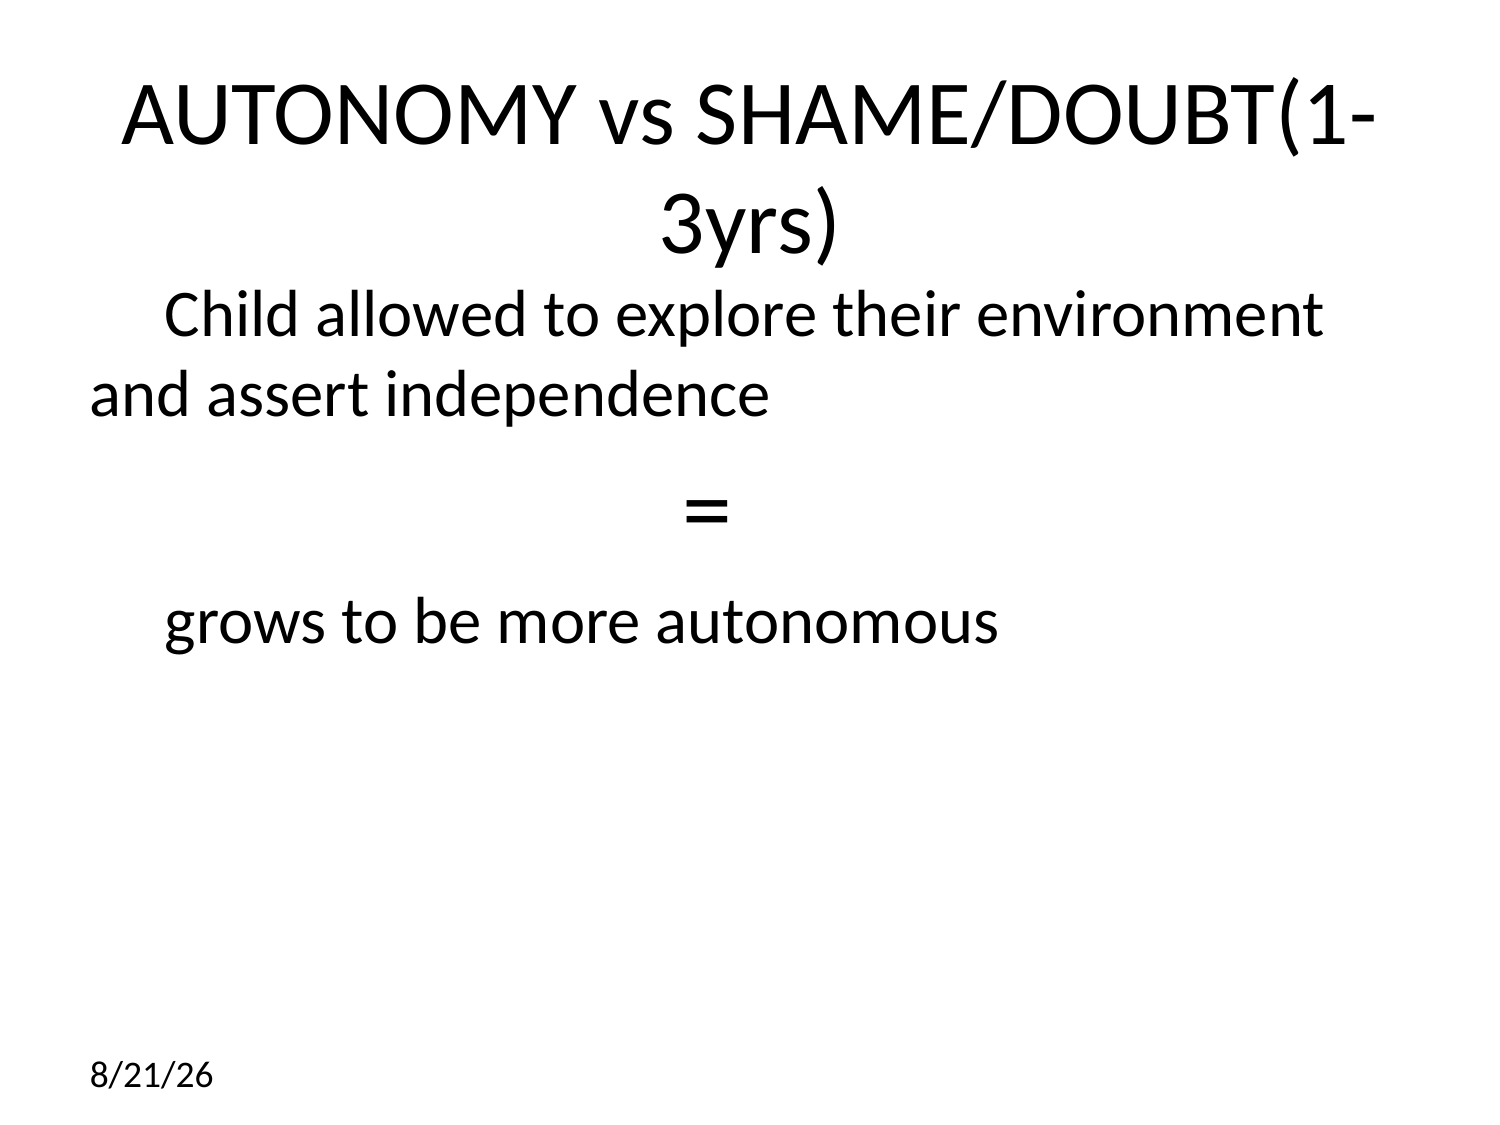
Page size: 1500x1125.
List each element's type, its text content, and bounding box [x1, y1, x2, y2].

list Child allowed to explore their environment and assert independence = grows to be more autonomous [75, 262, 1425, 1005]
title AUTONOMY vs SHAME/DOUBT(1-3yrs) [75, 45, 1425, 233]
text_box 11/5/2020 [75, 1042, 425, 1103]
